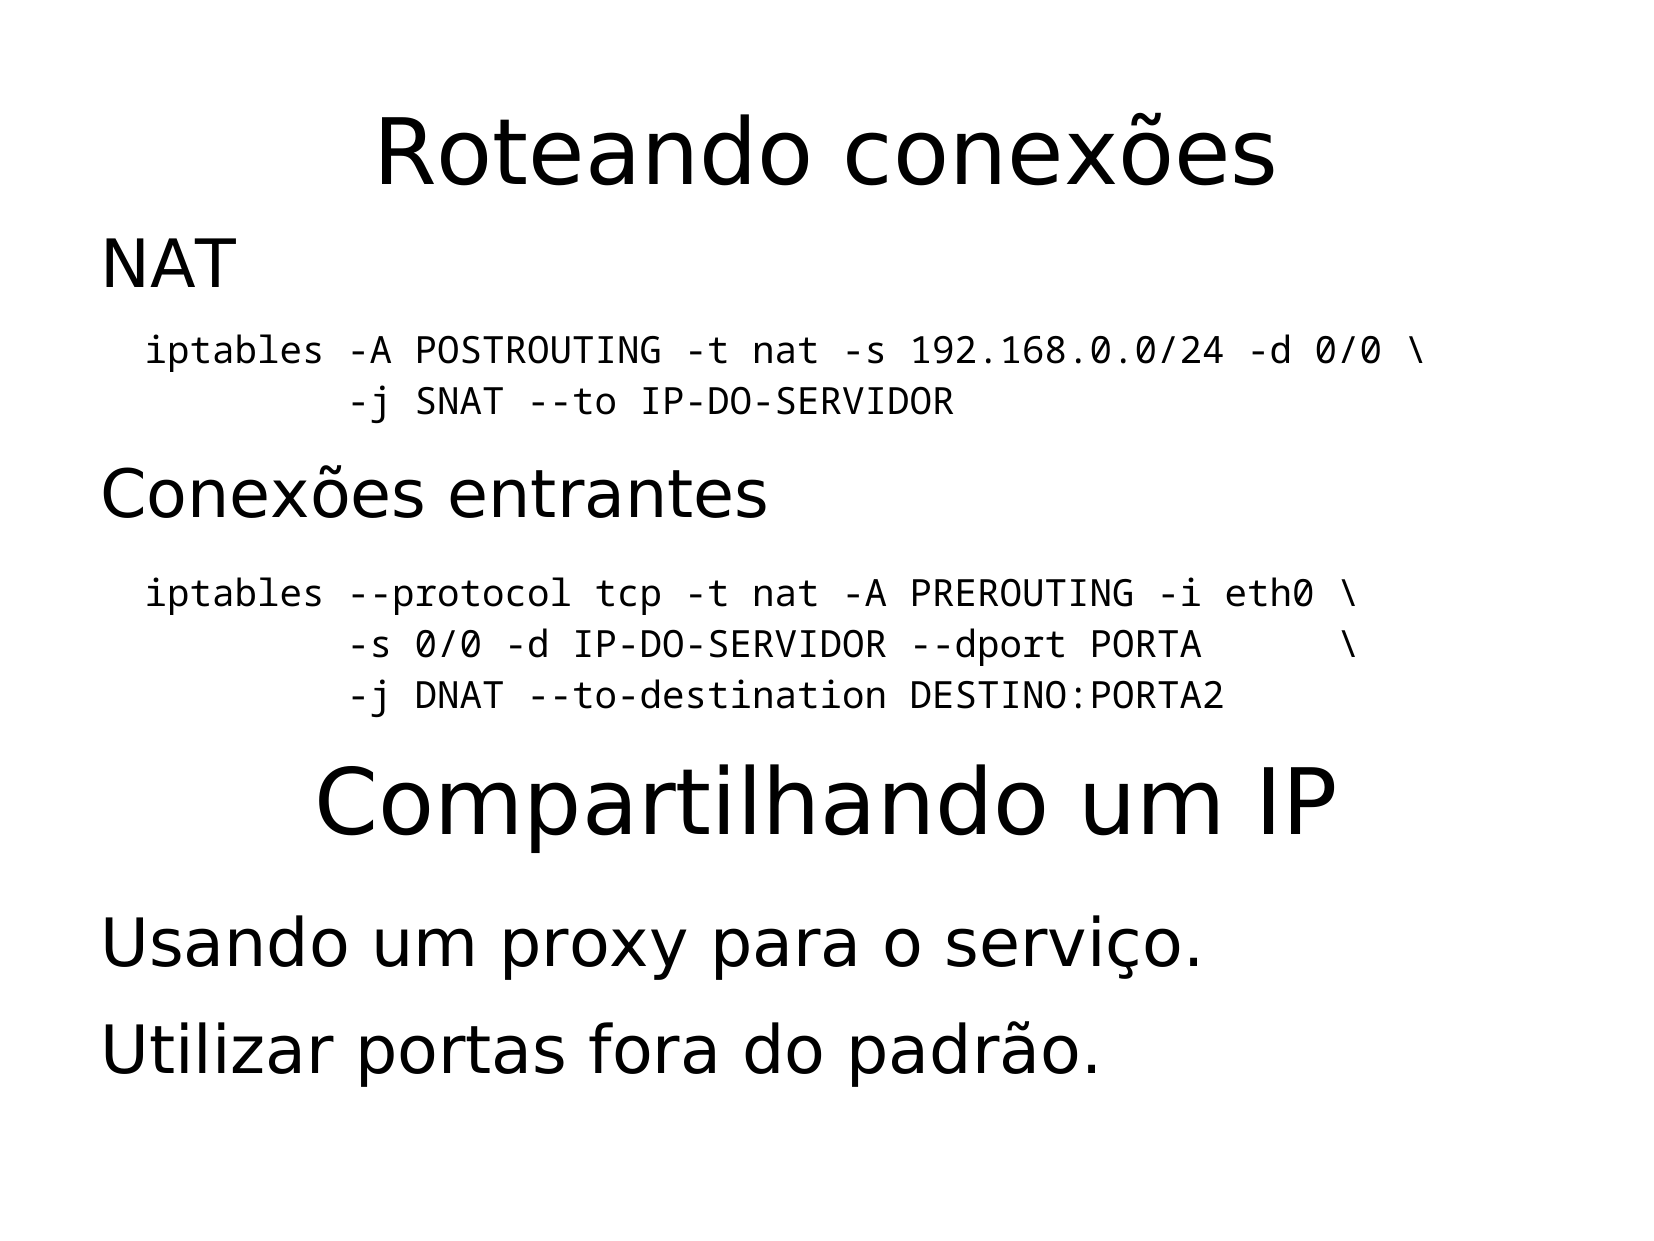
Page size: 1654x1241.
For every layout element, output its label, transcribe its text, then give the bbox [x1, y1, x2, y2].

list Usando um proxy para o serviço. Utilizar portas fora do padrão. [82, 907, 1571, 1117]
text_box iptables --protocol tcp -t nat -A PREROUTING -i eth0 \ -s 0/0 -d IP-DO-SERVIDOR --dport PORTA \ -j DNAT --to-destination DESTINO:PORTA2 [129, 558, 1607, 748]
title Compartilhando um IP [82, 699, 1571, 907]
title Roteando conexões [82, 49, 1571, 225]
text_box iptables -A POSTROUTING -t nat -s 192.168.0.0/24 -d 0/0 \ -j SNAT --to IP-DO-SERVIDOR [129, 316, 1607, 447]
list NAT [82, 225, 1571, 331]
list Conexões entrantes [82, 455, 1571, 562]
